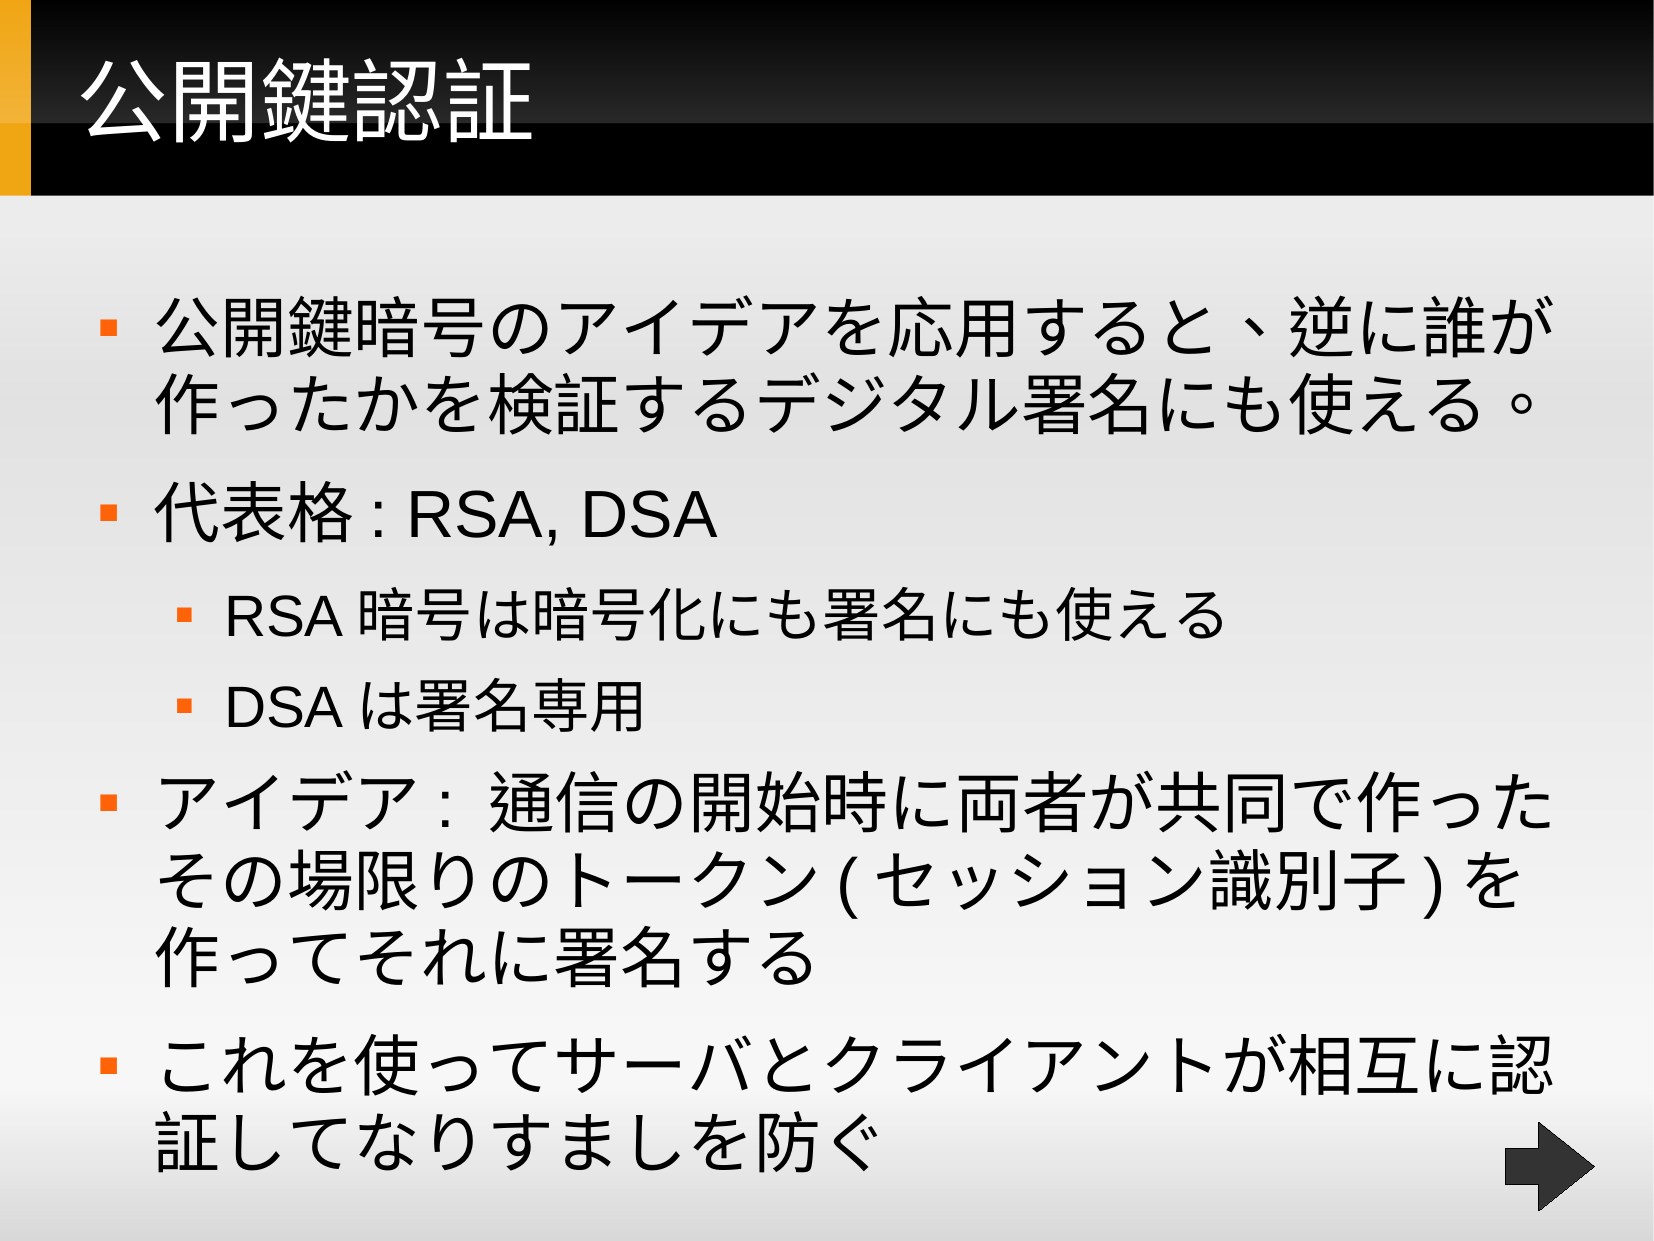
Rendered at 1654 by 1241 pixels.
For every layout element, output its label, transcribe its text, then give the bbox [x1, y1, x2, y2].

text_box [1505, 1122, 1595, 1211]
list 公開鍵暗号のアイデアを応用すると、逆に誰が作ったかを検証するデジタル署名にも使える。 代表格: RSA, DSA RSA暗号は暗号化にも署名にも使える DSAは署名専用 アイデア: 通信の開始時に両者が共同で作ったその場限りのトークン(セッション識別子)を作ってそれに署名する これを使ってサーバとクライアントが相互に認証してなりすましを防ぐ [82, 290, 1571, 1184]
title 公開鍵認証 [76, 7, 1565, 200]
picture [0, 0, 1654, 1241]
